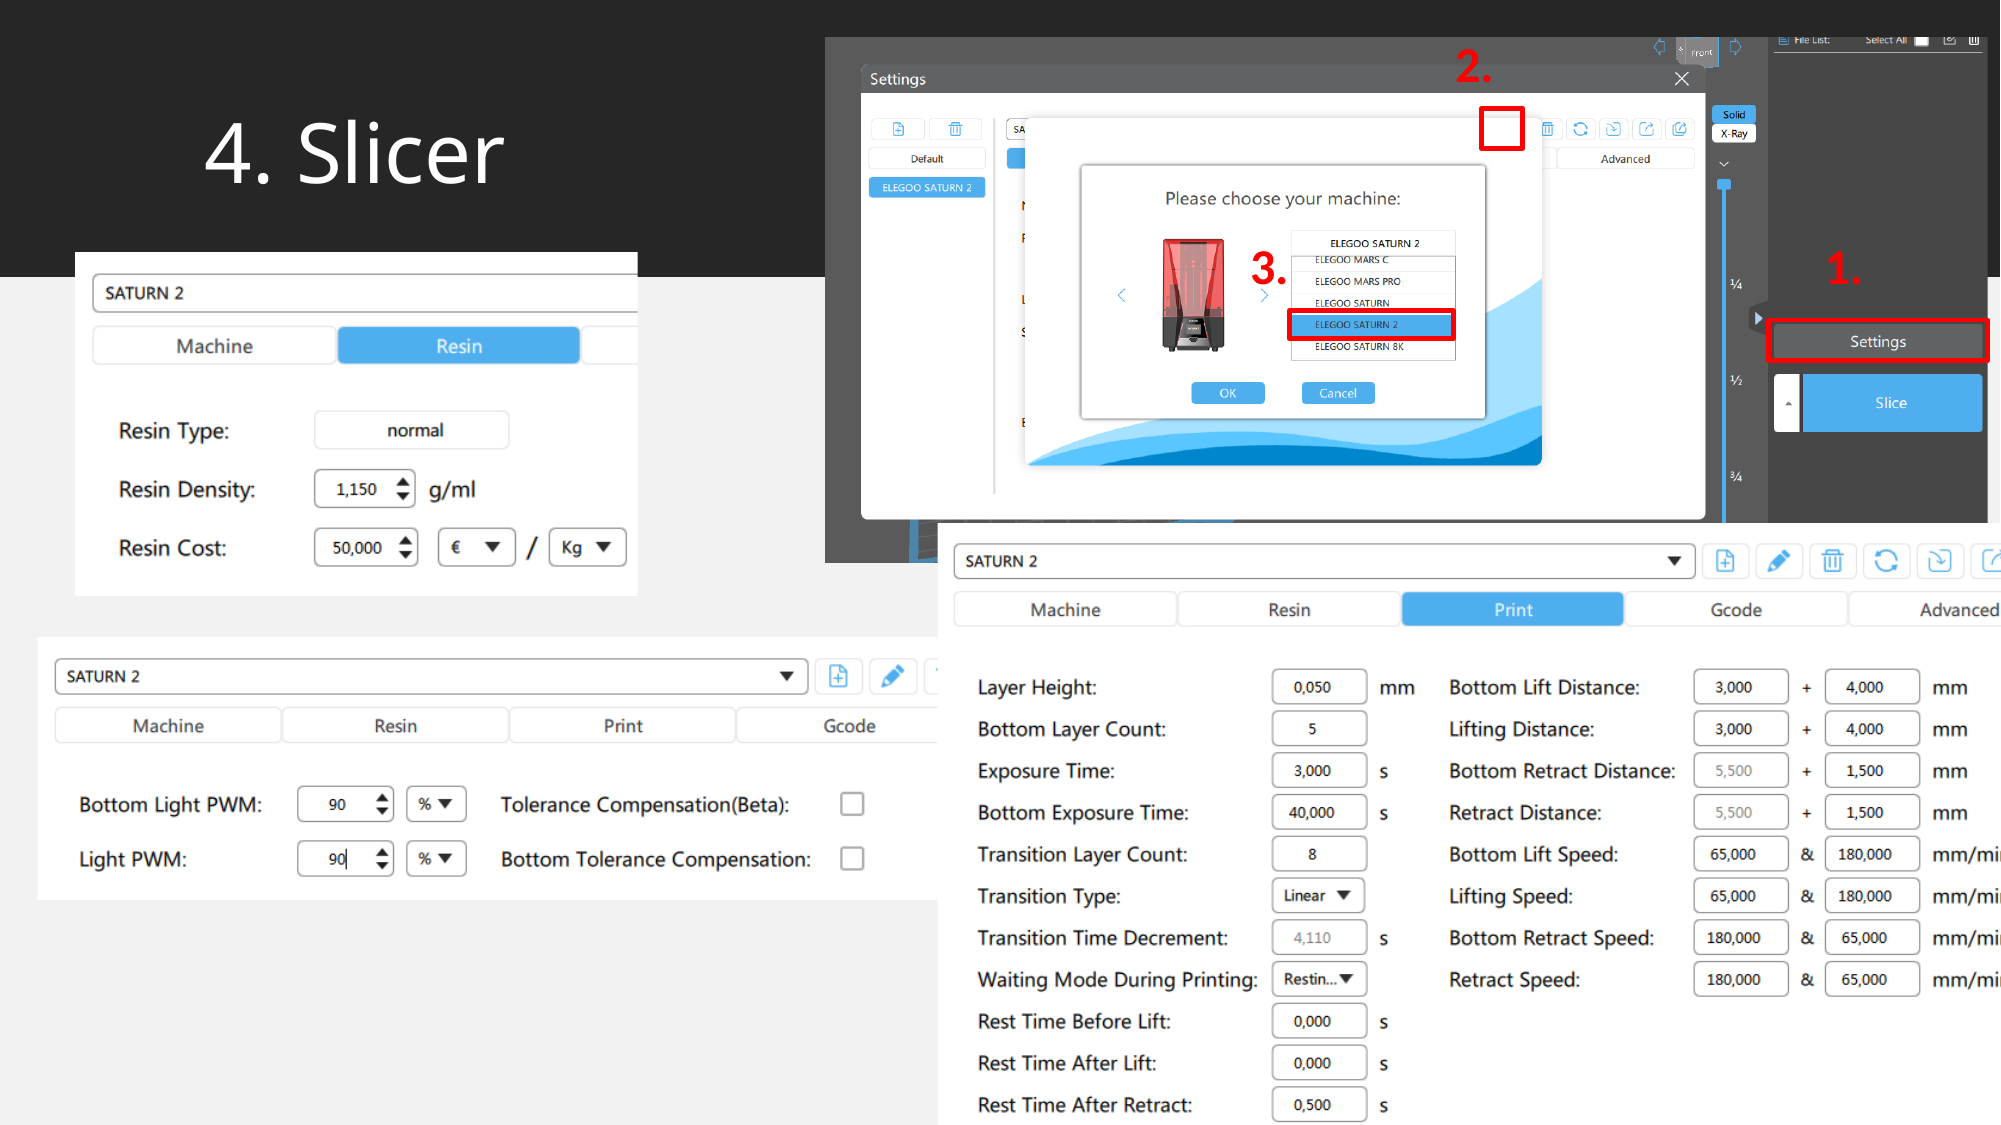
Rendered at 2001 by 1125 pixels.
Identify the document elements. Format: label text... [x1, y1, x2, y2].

text_box 1. [1809, 239, 1892, 322]
picture [75, 252, 638, 596]
picture [37, 37, 2001, 1125]
text_box 3. [1235, 239, 1318, 322]
picture [1771, 322, 1985, 358]
text_box [0, 0, 2000, 1125]
picture [1484, 120, 1520, 146]
title 4. Slicer [189, 104, 825, 253]
text_box 2. [1440, 37, 1523, 120]
